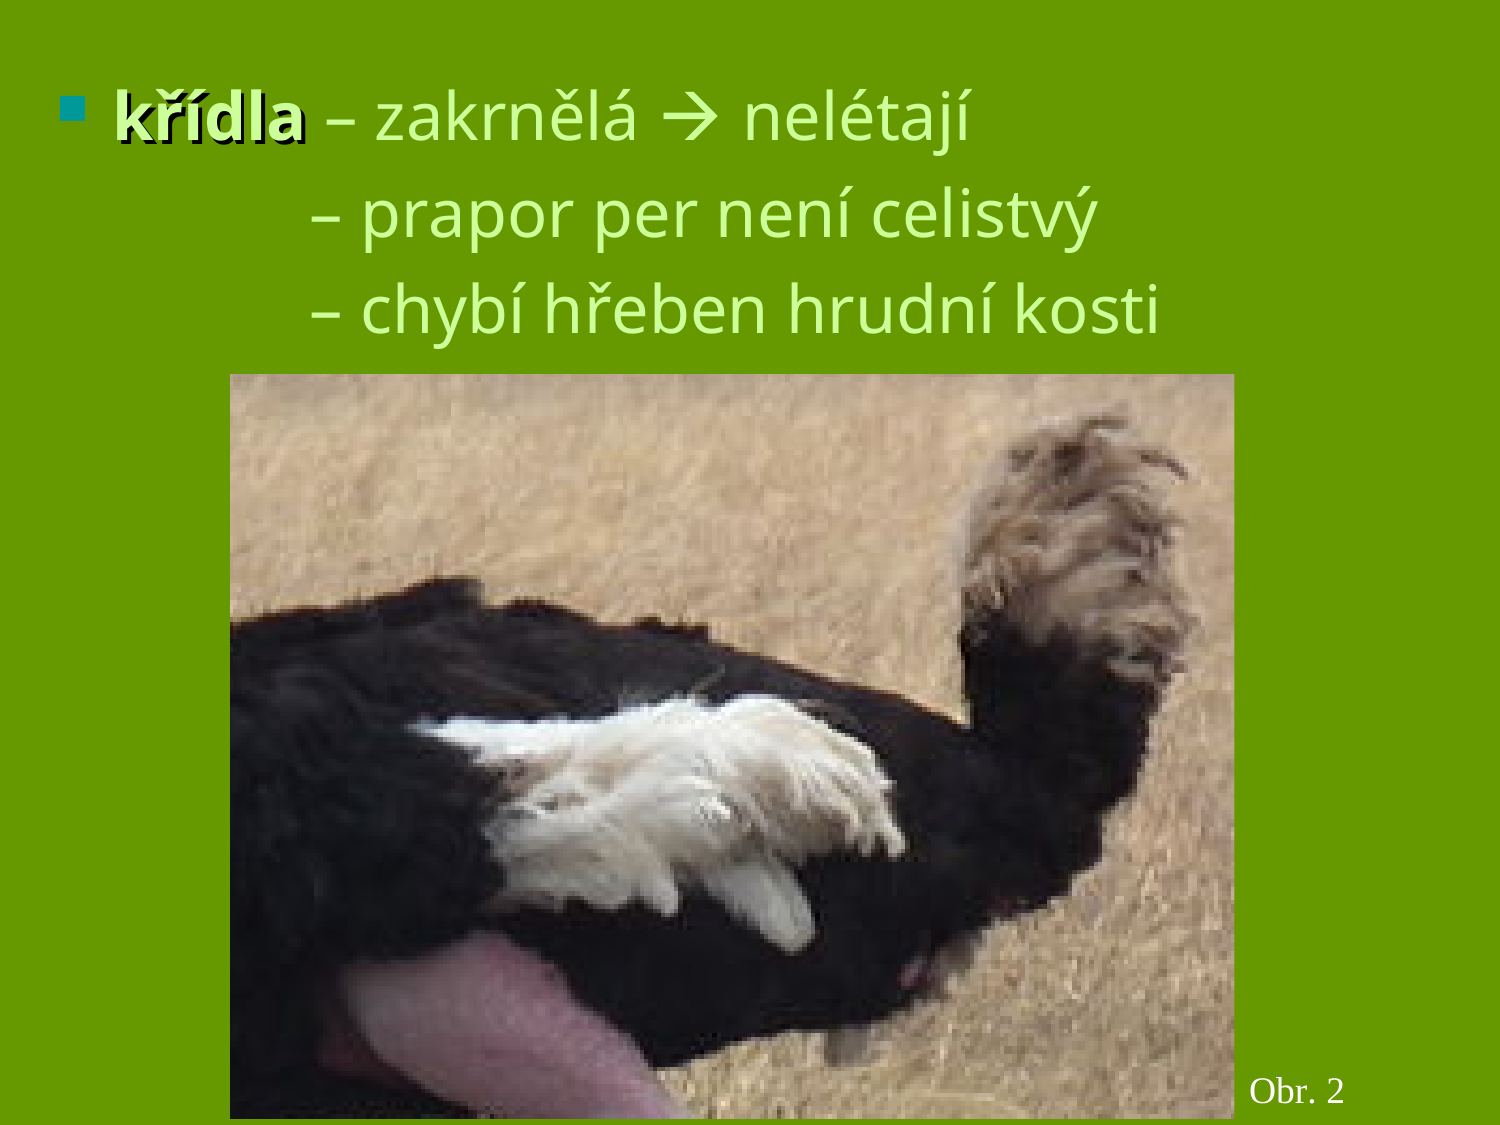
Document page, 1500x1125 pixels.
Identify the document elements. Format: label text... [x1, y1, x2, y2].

text_box Obr. 2 [1234, 1058, 1377, 1120]
list křídla – zakrnělá  nelétají – prapor per není celistvý – chybí hřeben hrudní kosti [41, 66, 1467, 1059]
picture [230, 374, 1235, 1119]
